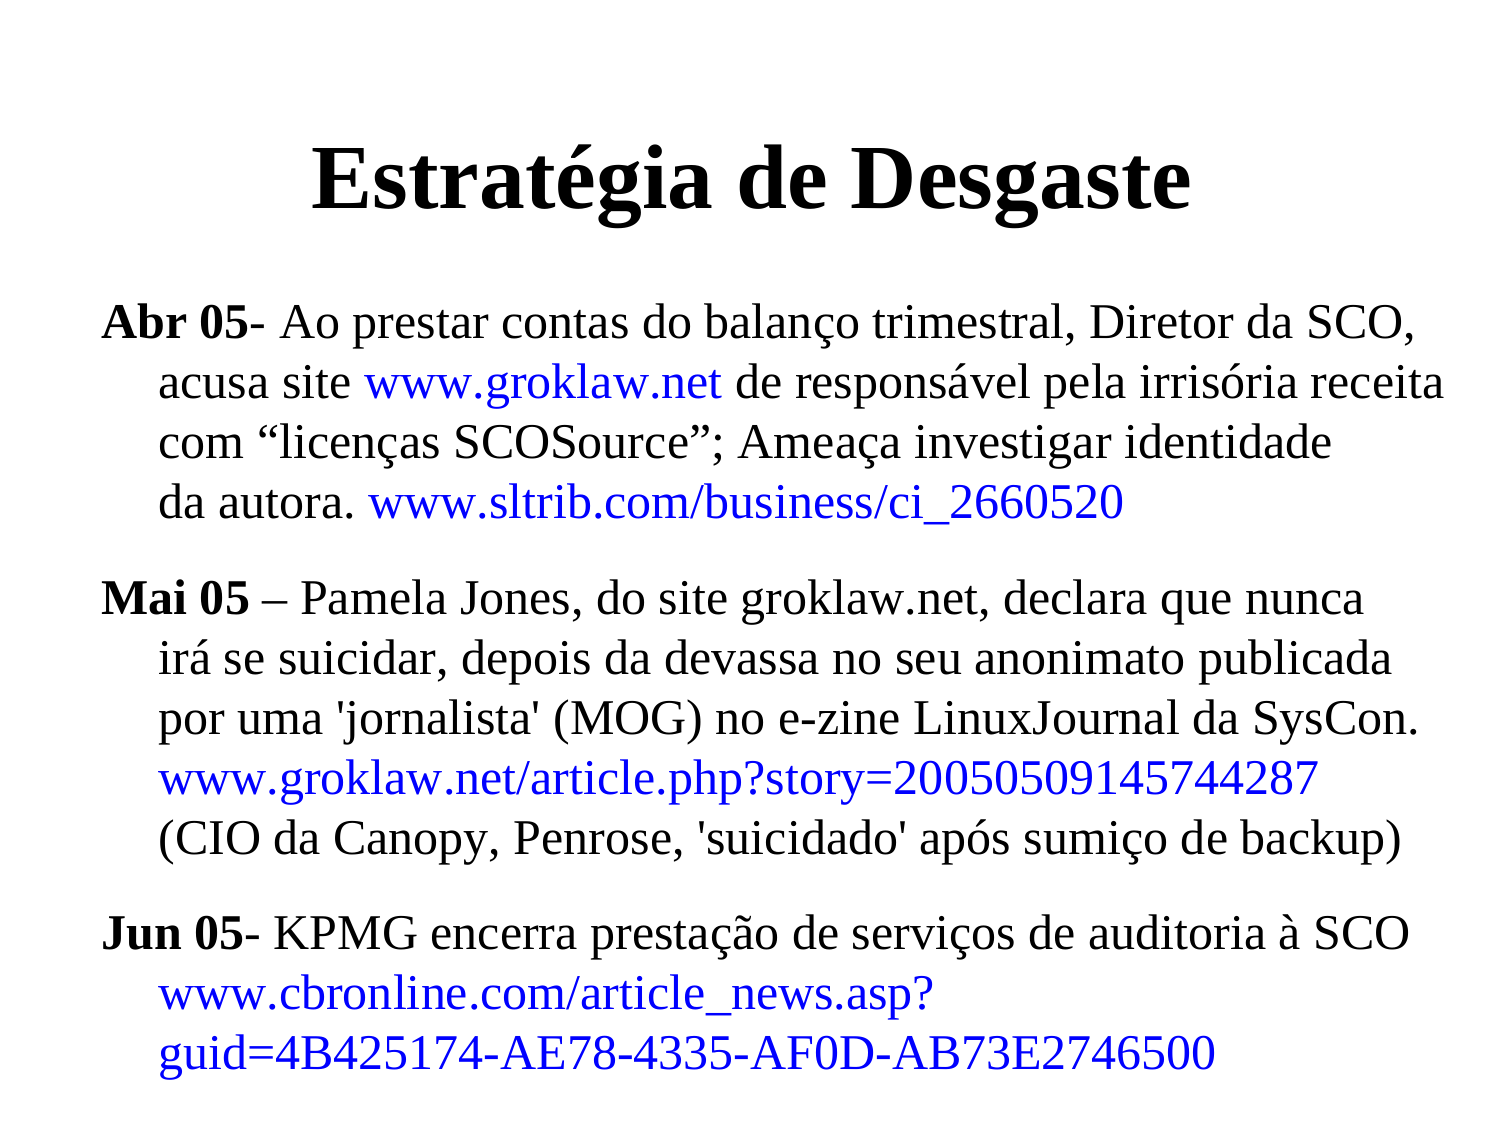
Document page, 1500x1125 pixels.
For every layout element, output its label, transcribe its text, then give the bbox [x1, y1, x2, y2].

title Estratégia de Desgaste [115, 81, 1391, 269]
text_box Abr 05- Ao prestar contas do balanço trimestral, Diretor da SCO, acusa site www.groklaw.net de responsável pela irrisória receita com “licenças SCOSource”; Ameaça investigar identidade da autora. www.sltrib.com/business/ci_2660520 Mai 05 – Pamela Jones, do site groklaw.net, declara que nunca irá se suicidar, depois da devassa no seu anonimato publicada por uma 'jornalista' (MOG) no e-zine LinuxJournal da SysCon. www.groklaw.net/article.php?story=20050509145744287 (CIO da Canopy, Penrose, 'suicidado' após sumiço de backup) Jun 05- KPMG encerra prestação de serviços de auditoria à SCO www.cbronline.com/article_news.asp? guid=4B425174-AE78-4335-AF0D-AB73E2746500 [100, 285, 1500, 1035]
